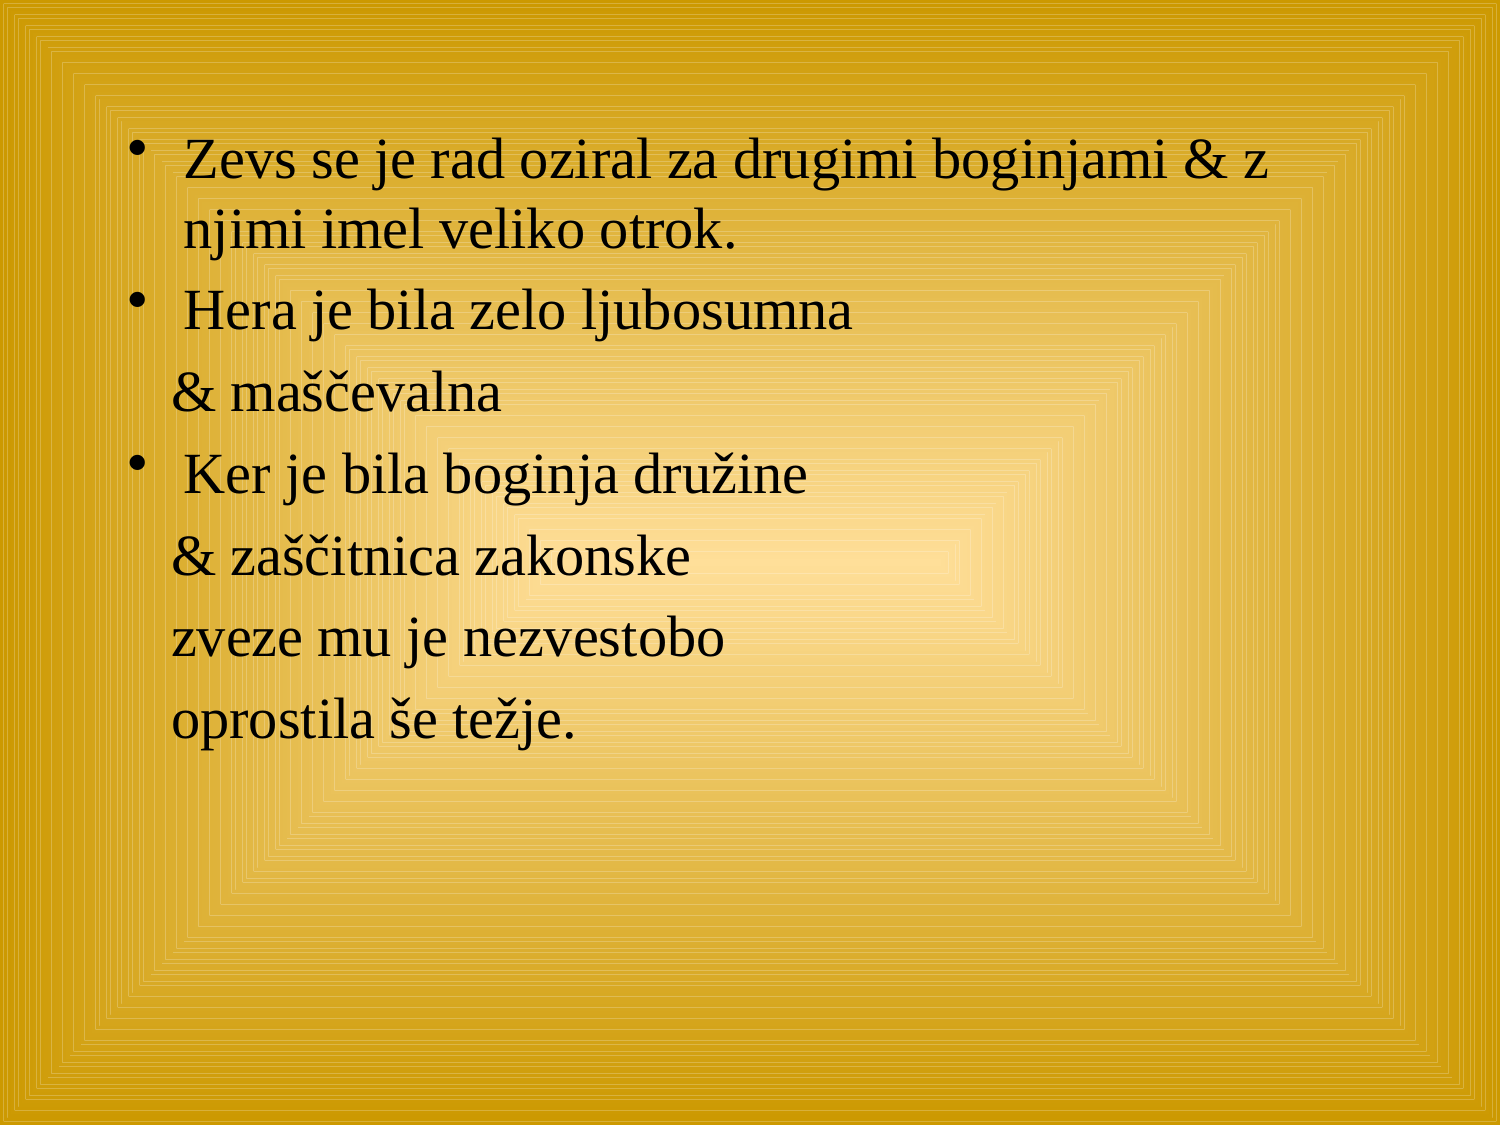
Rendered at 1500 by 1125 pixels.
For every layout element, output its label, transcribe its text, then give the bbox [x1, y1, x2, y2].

list Zevs se je rad oziral za drugimi boginjami & z njimi imel veliko otrok. Hera je bila zelo ljubosumna & maščevalna Ker je bila boginja družine & zaščitnica zakonske zveze mu je nezvestobo oprostila še težje. [112, 112, 1388, 775]
